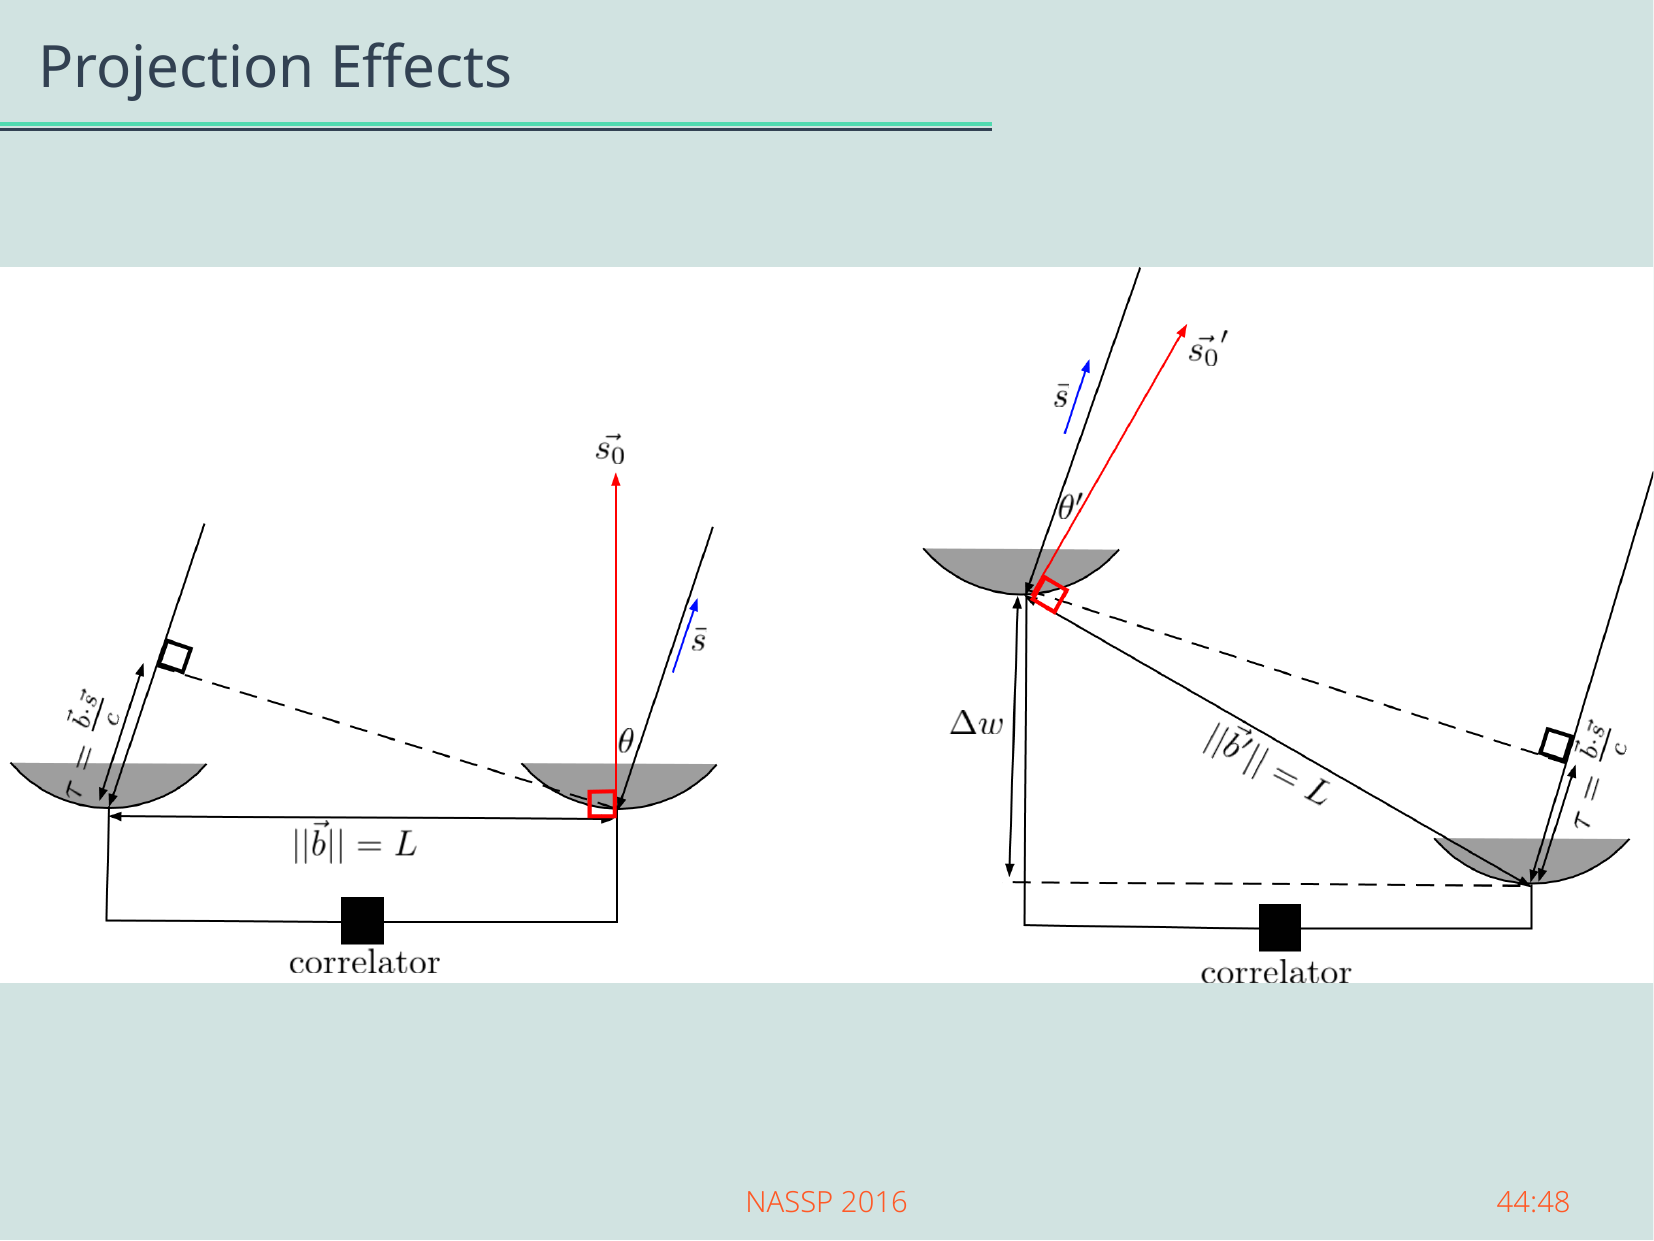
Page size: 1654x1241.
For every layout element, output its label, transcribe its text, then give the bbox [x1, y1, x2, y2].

picture [0, 267, 1654, 983]
text_box Projection Effects [23, 17, 1063, 103]
